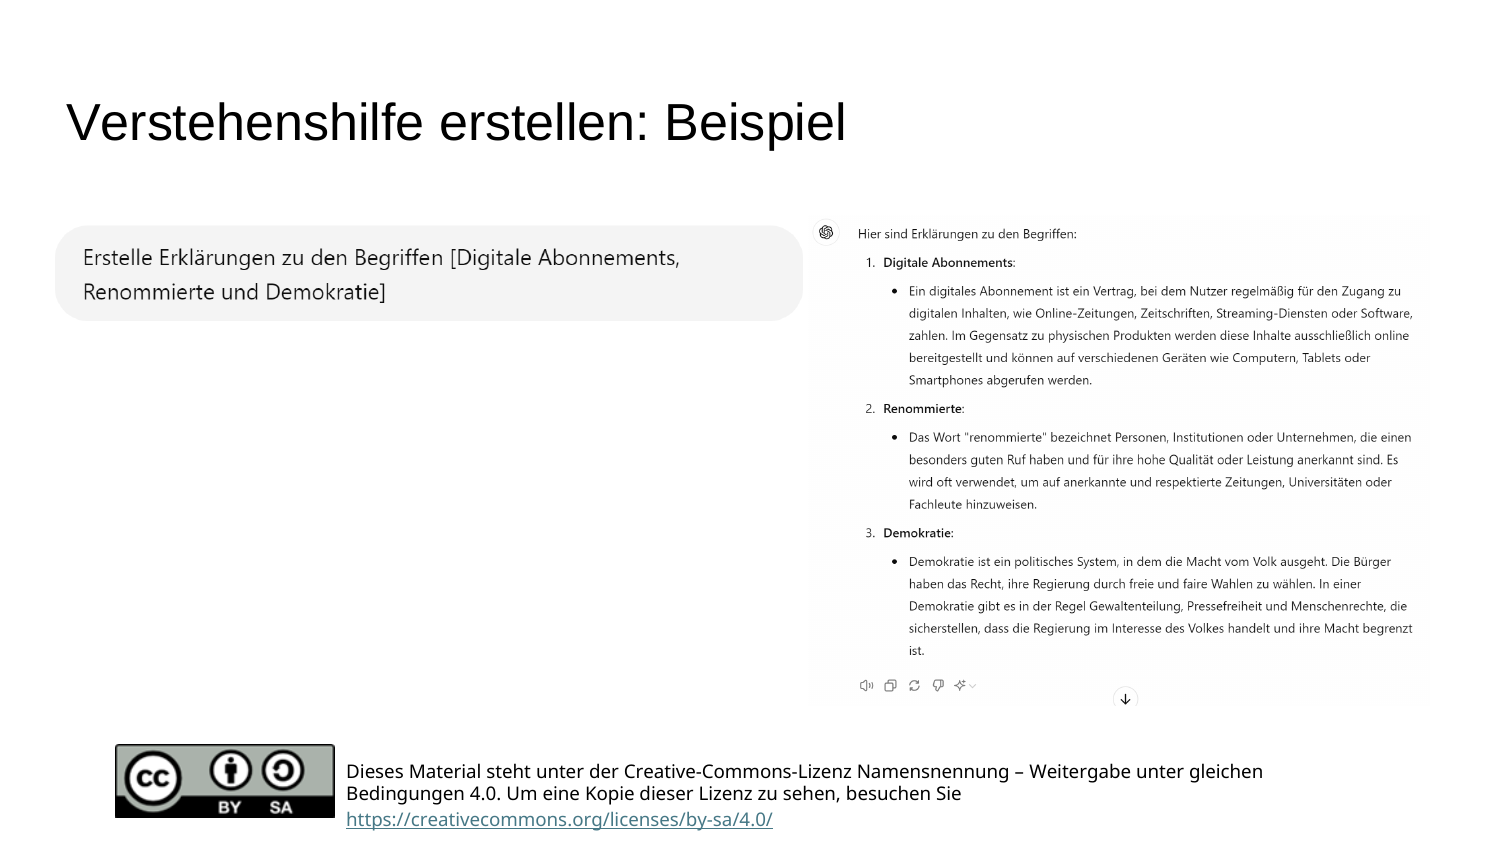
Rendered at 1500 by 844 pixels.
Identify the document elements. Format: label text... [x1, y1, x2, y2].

picture [115, 745, 335, 818]
text_box Dieses Material steht unter der Creative-Commons-Lizenz Namensnennung – Weitergabe unter gleichen Bedingungen 4.0. Um eine Kopie dieser Lizenz zu sehen, besuchen Sie https://creativecommons.org/licenses/by-sa/4.0/ [331, 744, 1401, 820]
picture [51, 215, 1430, 707]
title Verstehenshilfe erstellen: Beispiel [51, 72, 1449, 167]
